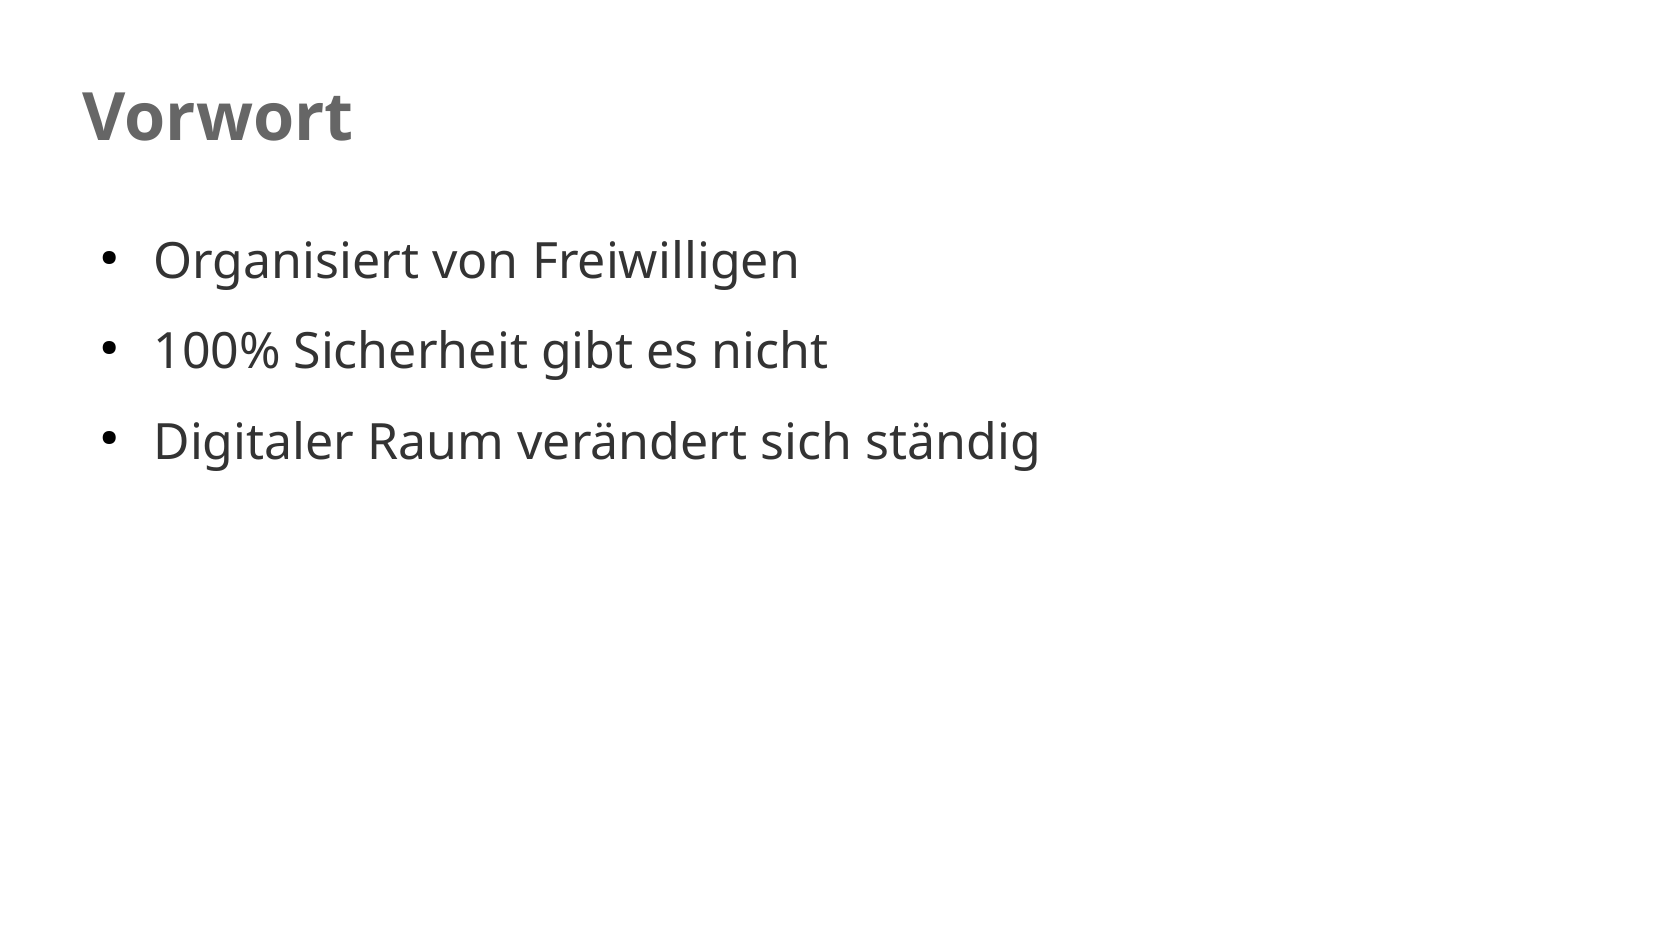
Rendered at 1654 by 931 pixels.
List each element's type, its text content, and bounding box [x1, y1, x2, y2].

title Vorwort [82, 37, 1571, 193]
list Organisiert von Freiwilligen 100% Sicherheit gibt es nicht Digitaler Raum verändert sich ständig [82, 225, 1126, 758]
